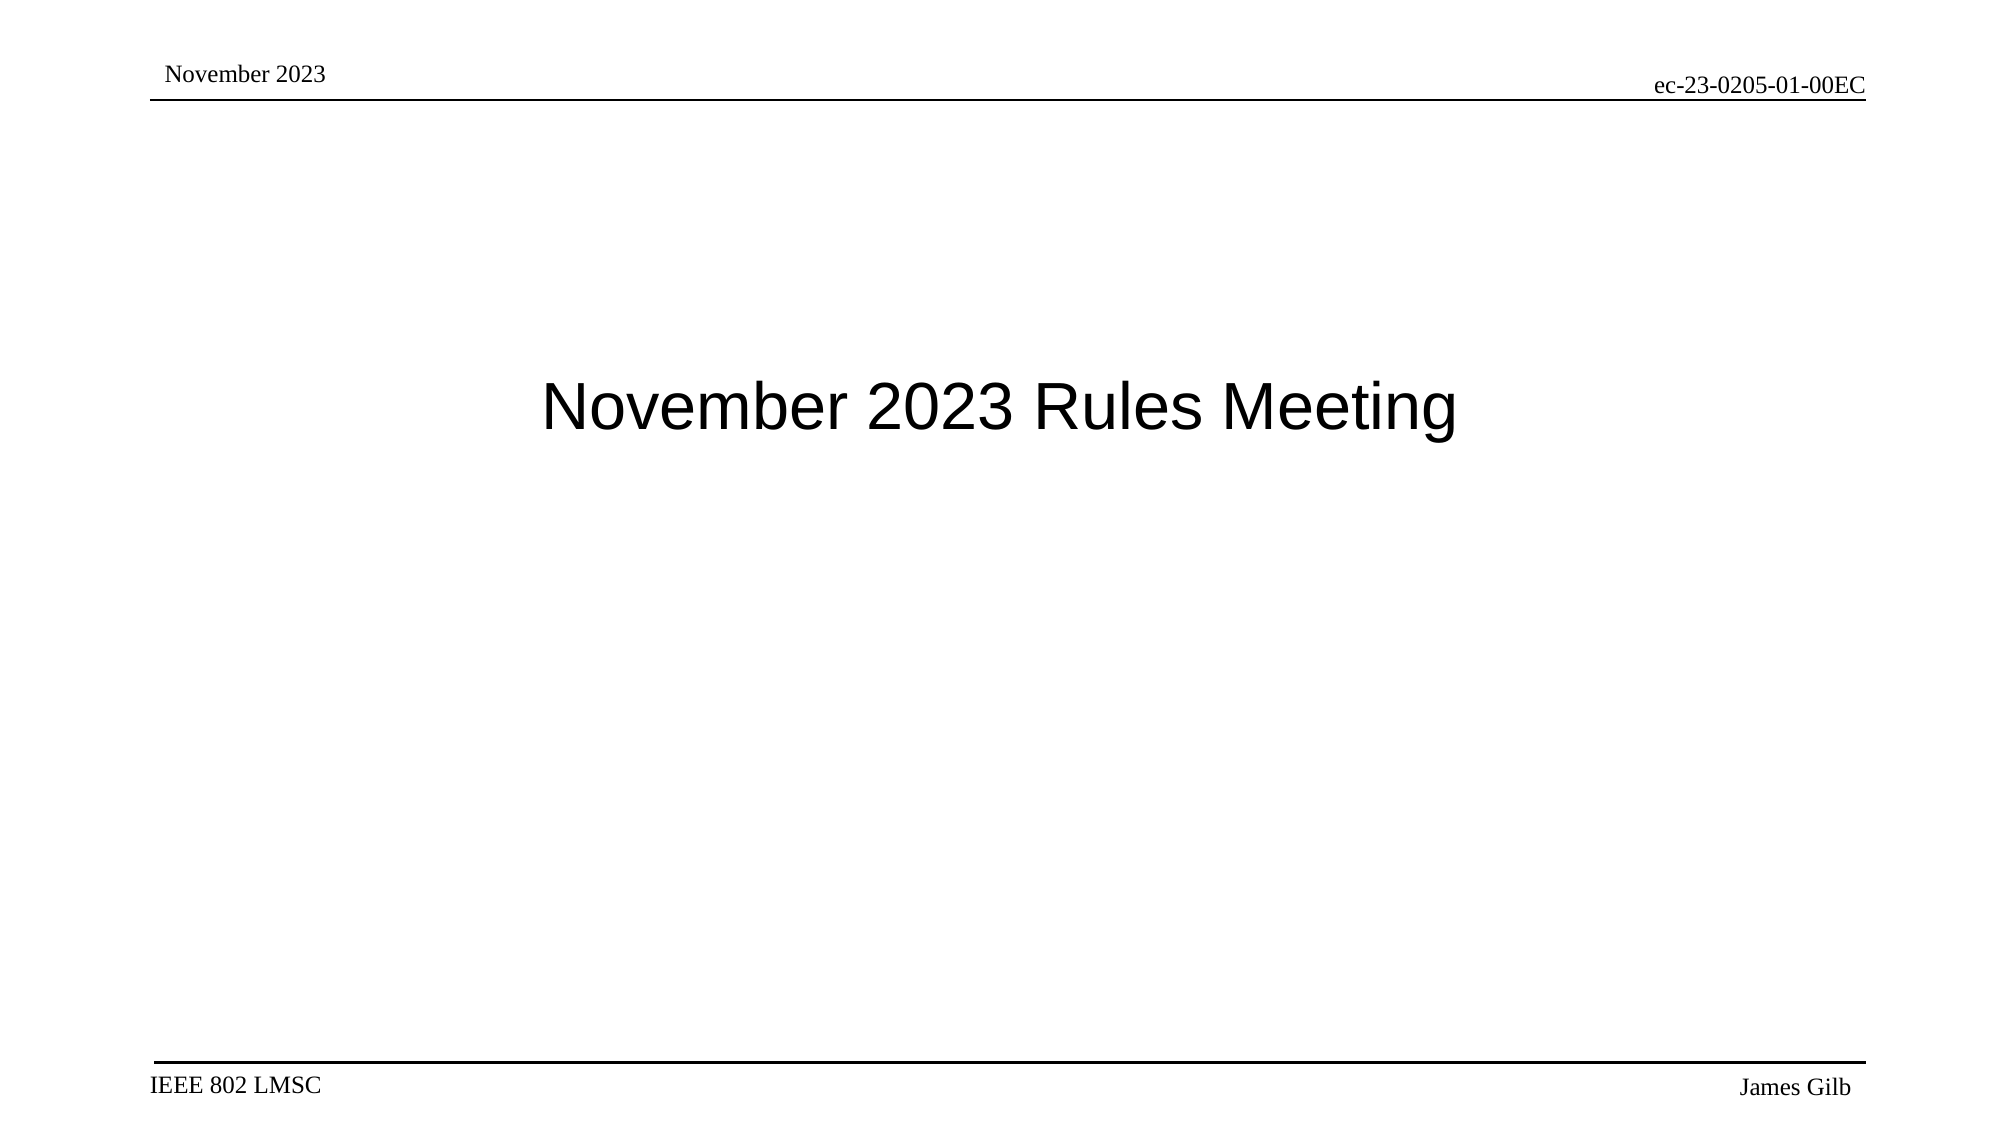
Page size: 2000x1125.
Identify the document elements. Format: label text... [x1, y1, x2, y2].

subtitle November 2023 Rules Meeting [125, 112, 1876, 693]
